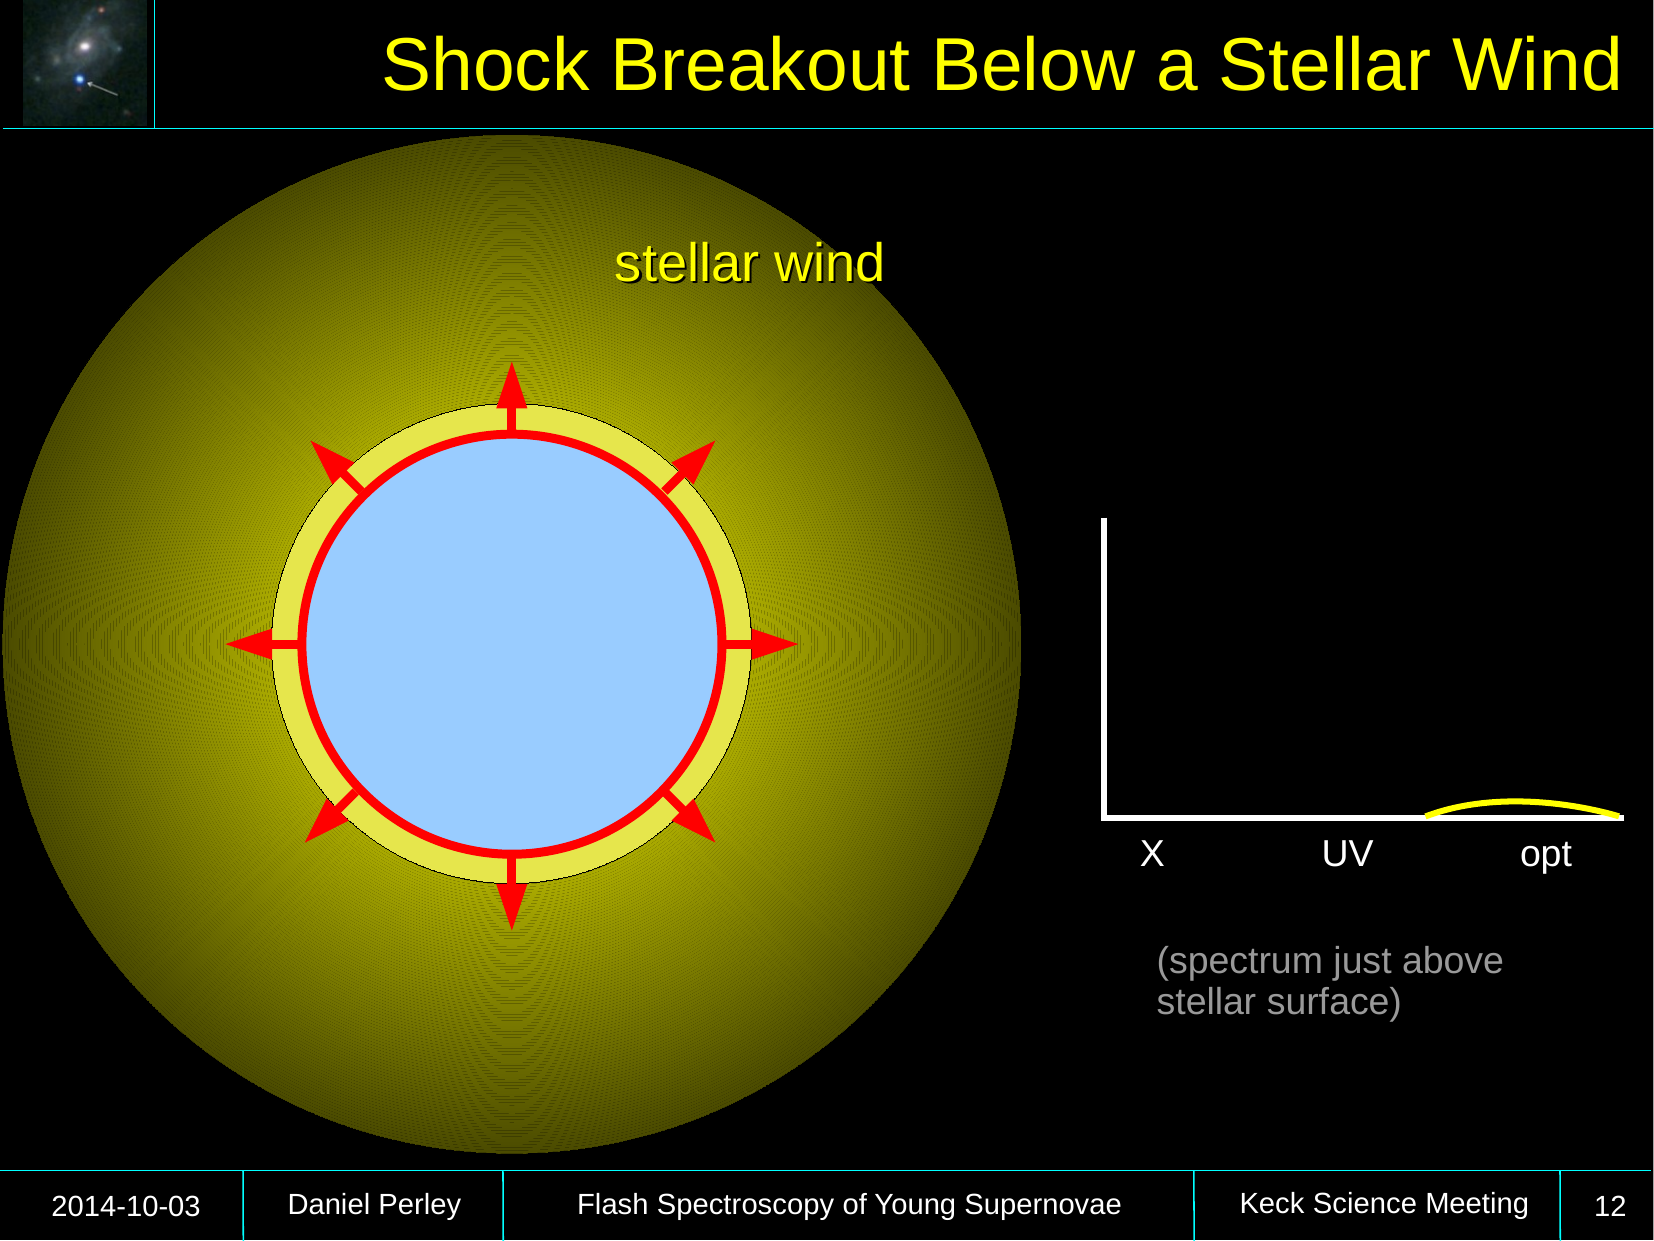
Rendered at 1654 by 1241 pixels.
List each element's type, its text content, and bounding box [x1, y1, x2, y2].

text_box [1, 134, 1022, 1155]
text_box (spectrum just above stellar surface) [1138, 928, 1627, 1034]
picture [23, 0, 147, 126]
text_box stellar wind [600, 224, 938, 301]
text_box X UV opt [1125, 825, 1613, 882]
title Shock Breakout Below a Stellar Wind [187, 21, 1624, 108]
